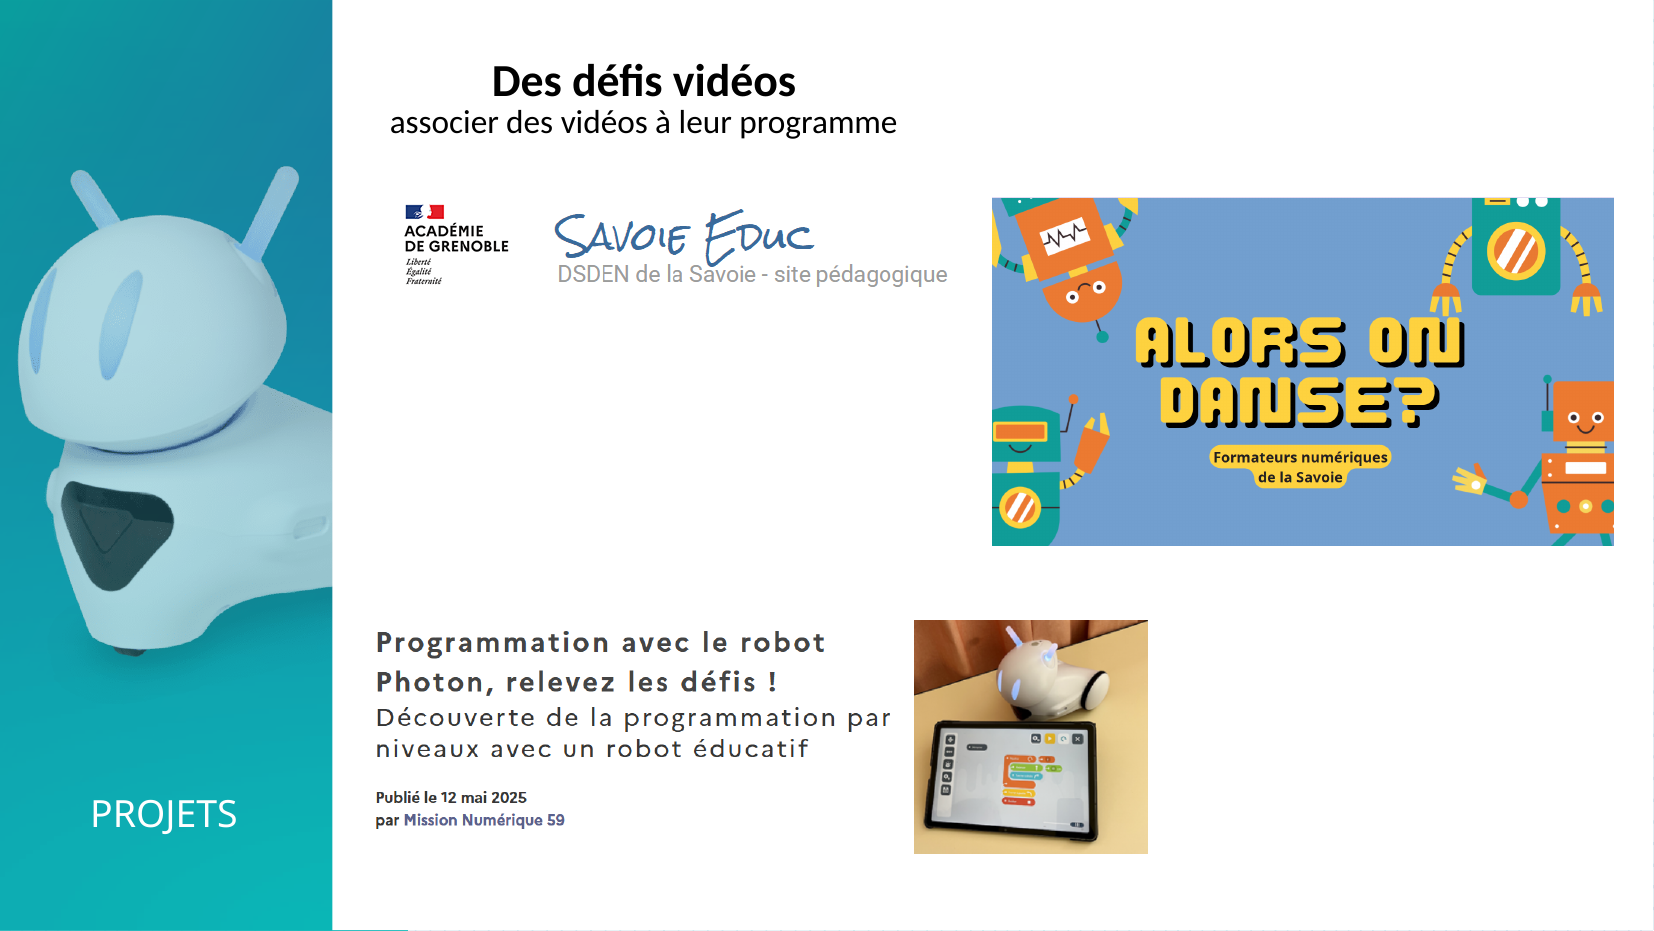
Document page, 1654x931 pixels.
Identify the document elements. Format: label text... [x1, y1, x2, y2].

text_box Des défis vidéos associer des vidéos à leur programme [345, 55, 943, 277]
text_box [0, 0, 1654, 931]
picture [992, 197, 1614, 546]
picture [360, 617, 1152, 864]
text_box PROJETS [0, 806, 329, 859]
picture [393, 193, 955, 295]
picture [0, 26, 332, 806]
